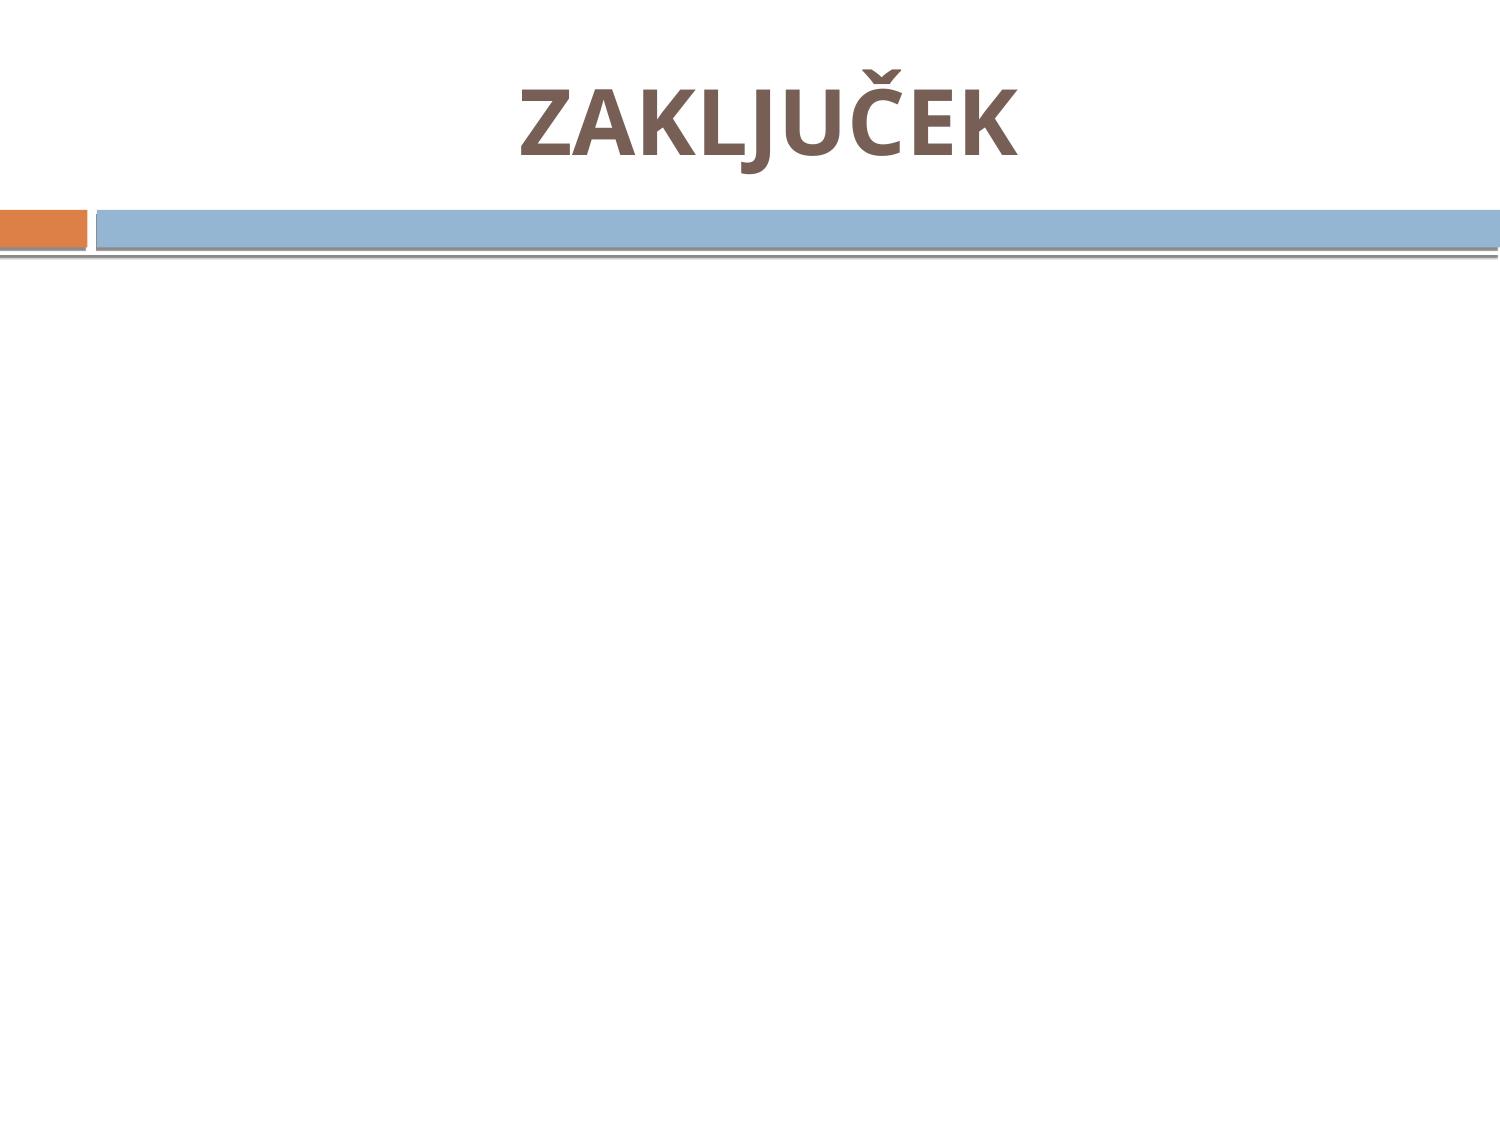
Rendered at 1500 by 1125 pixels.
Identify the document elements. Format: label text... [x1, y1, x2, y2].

title ZAKLJUČEK [100, 37, 1438, 200]
